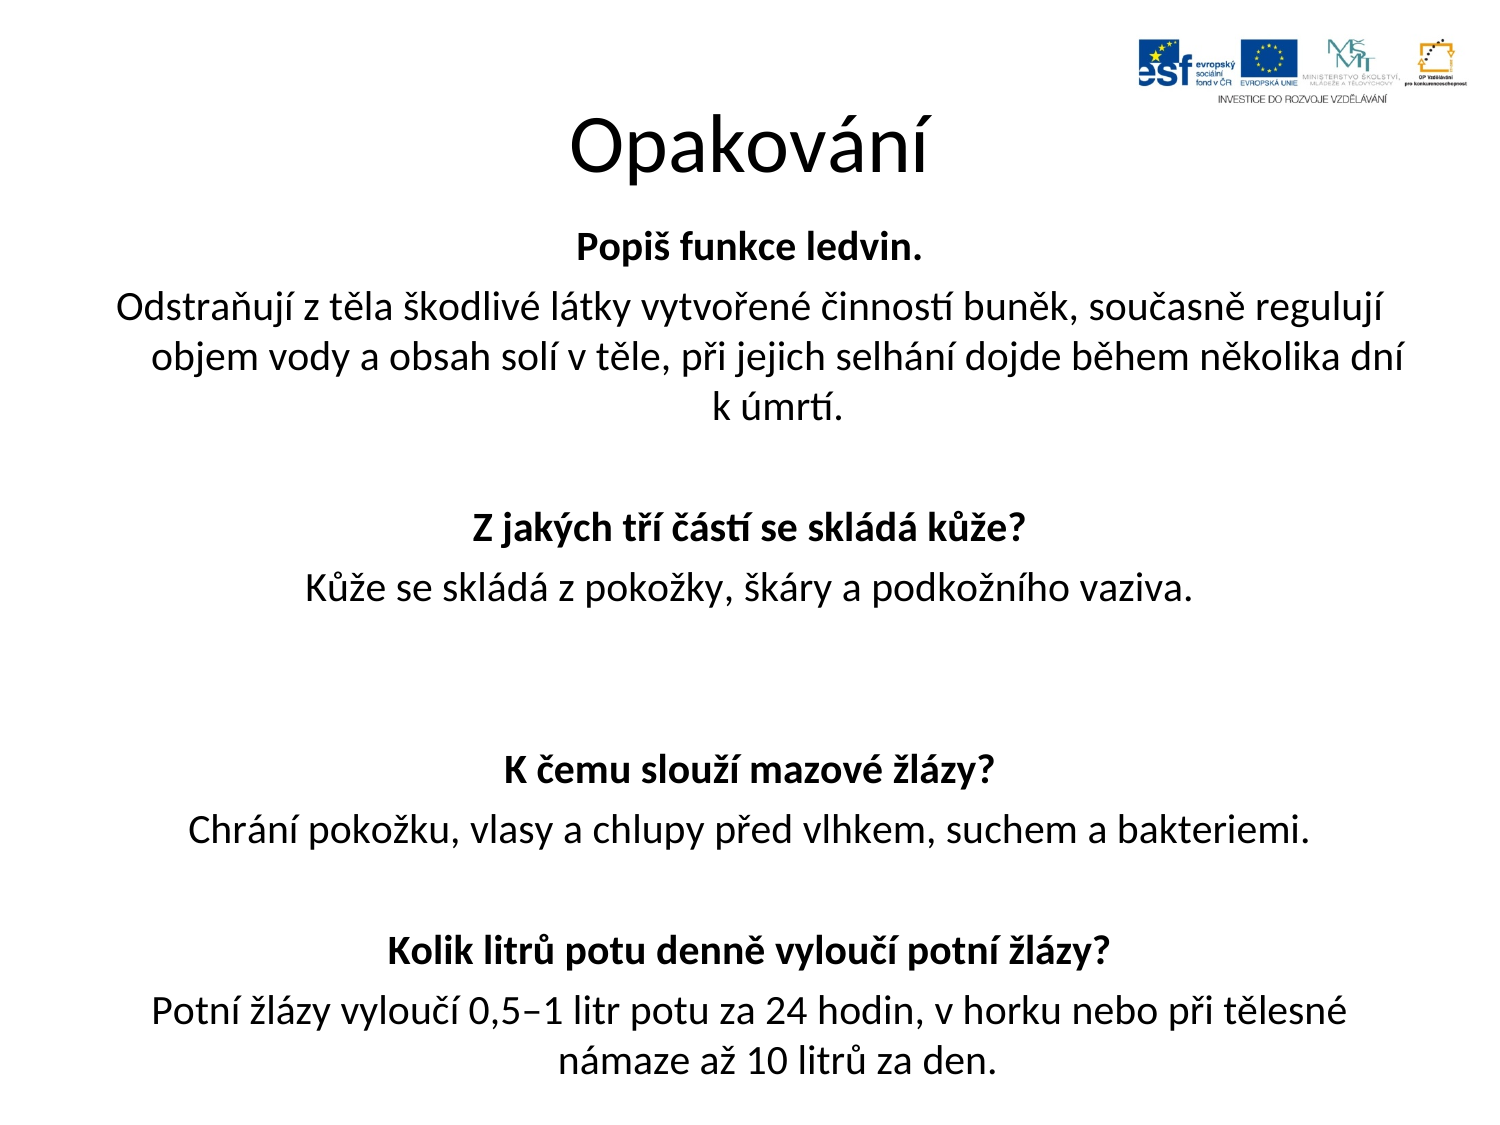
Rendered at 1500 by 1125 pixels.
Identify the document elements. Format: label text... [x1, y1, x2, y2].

title Opakování [75, 45, 1426, 210]
picture [1125, 23, 1476, 113]
list Popiš funkce ledvin. Odstraňují z těla škodlivé látky vytvořené činností buněk, současně regulují objem vody a obsah solí v těle, při jejich selhání dojde během několika dní k úmrtí. Z jakých tří částí se skládá kůže? Kůže se skládá z pokožky, škáry a podkožního vaziva. K čemu slouží mazové žlázy? Chrání pokožku, vlasy a chlupy před vlhkem, suchem a bakteriemi. Kolik litrů potu denně vyloučí potní žlázy? Potní žlázy vyloučí 0,5–1 litr potu za 24 hodin, v horku nebo při tělesné námaze až 10 litrů za den. [75, 210, 1426, 1020]
